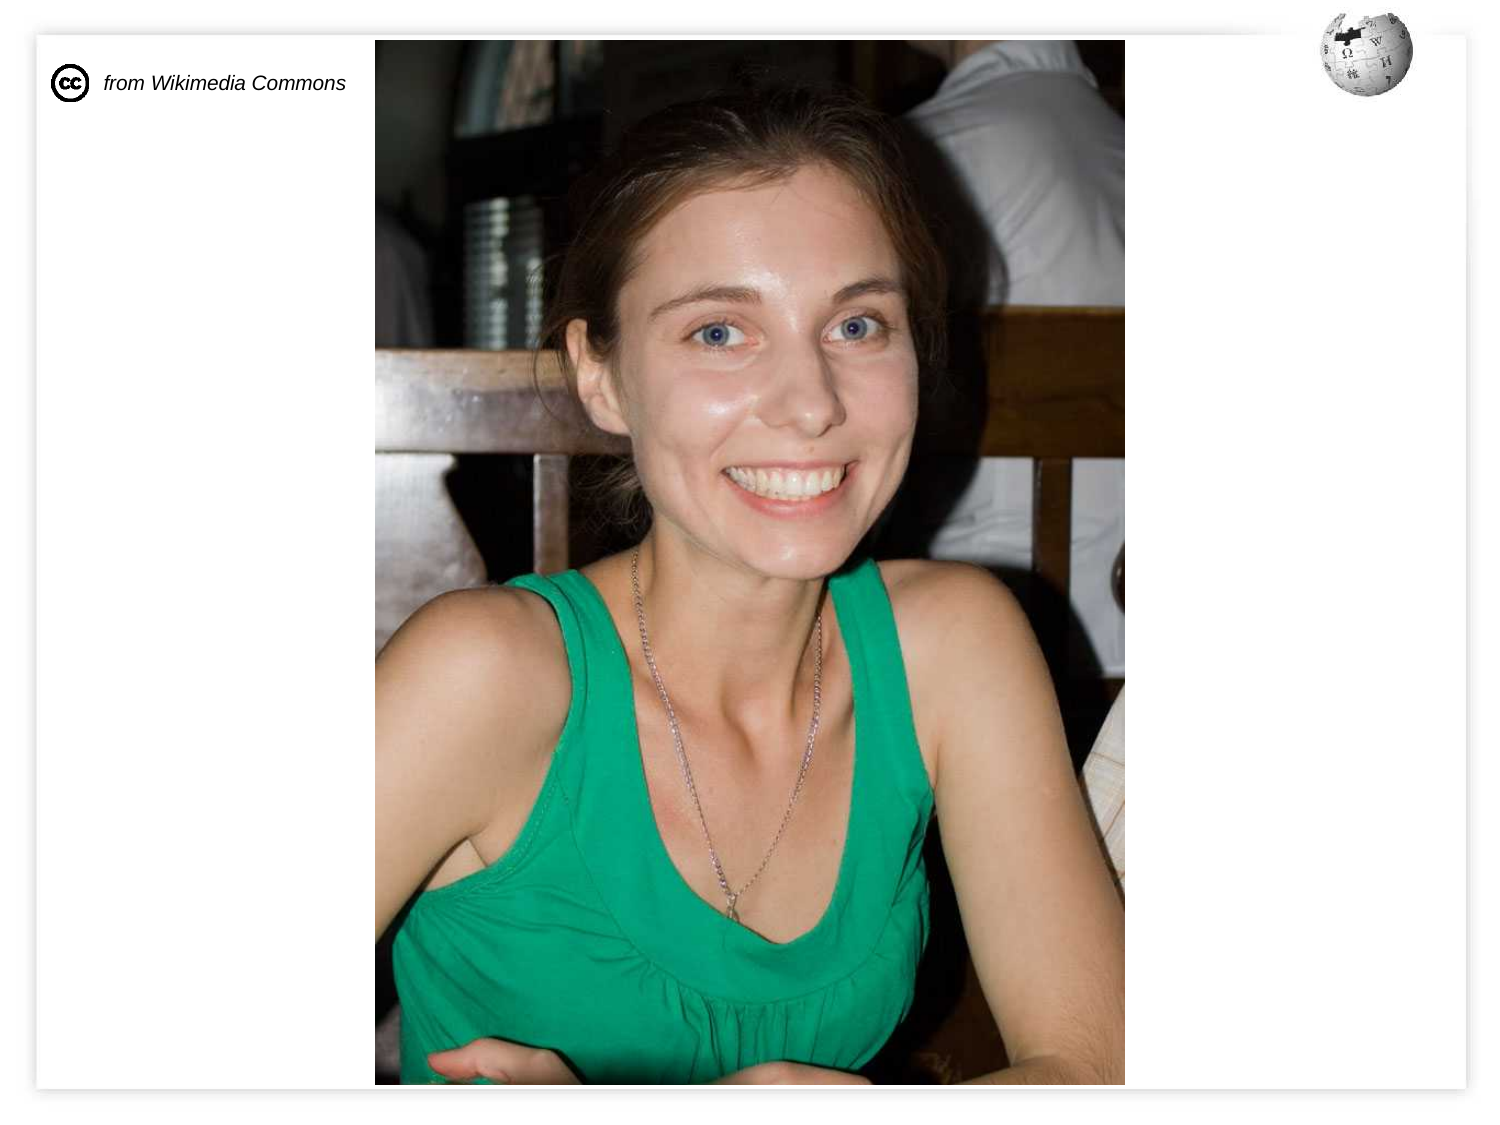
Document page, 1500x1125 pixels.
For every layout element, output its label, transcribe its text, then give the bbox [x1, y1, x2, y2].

picture [0, 0, 1500, 1125]
text_box from Wikimedia Commons [88, 64, 427, 103]
